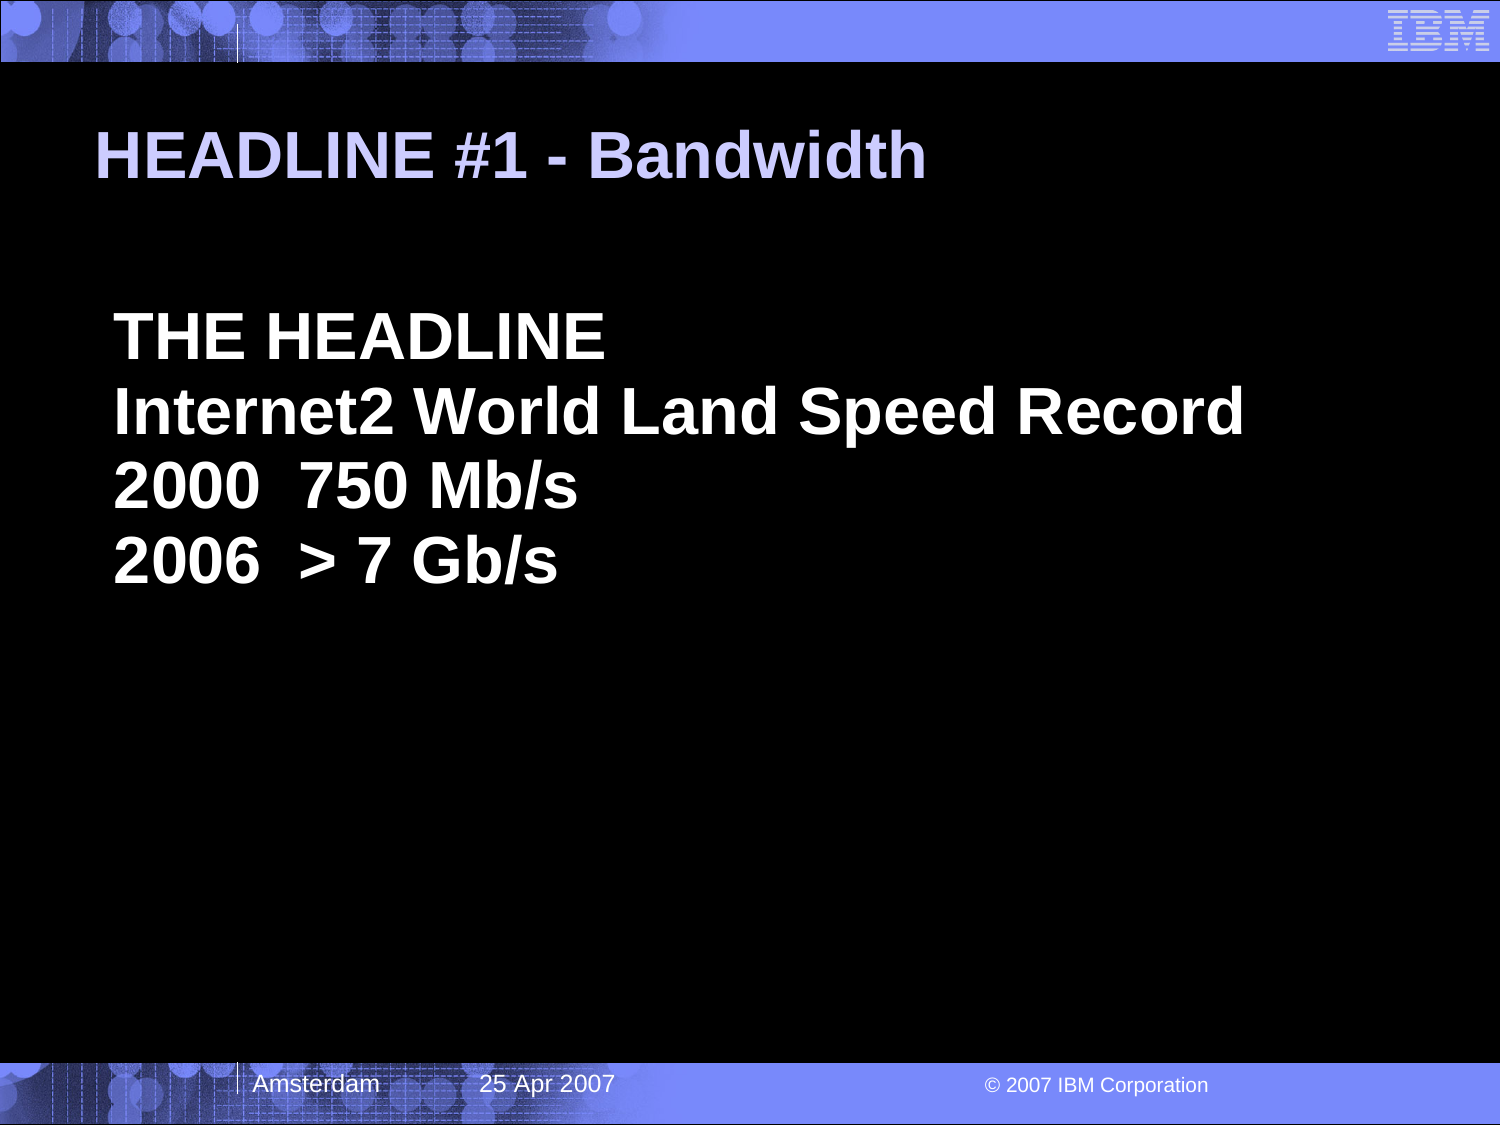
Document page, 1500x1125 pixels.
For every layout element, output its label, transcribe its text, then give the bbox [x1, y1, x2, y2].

list THE HEADLINE Internet2 World Land Speed Record 2000 750 Mb/s 2006 > 7 Gb/s [99, 291, 1389, 1037]
picture [0, 1063, 1500, 1124]
title HEADLINE #1 - Bandwidth [79, 116, 1433, 205]
picture [1, 1, 1500, 62]
